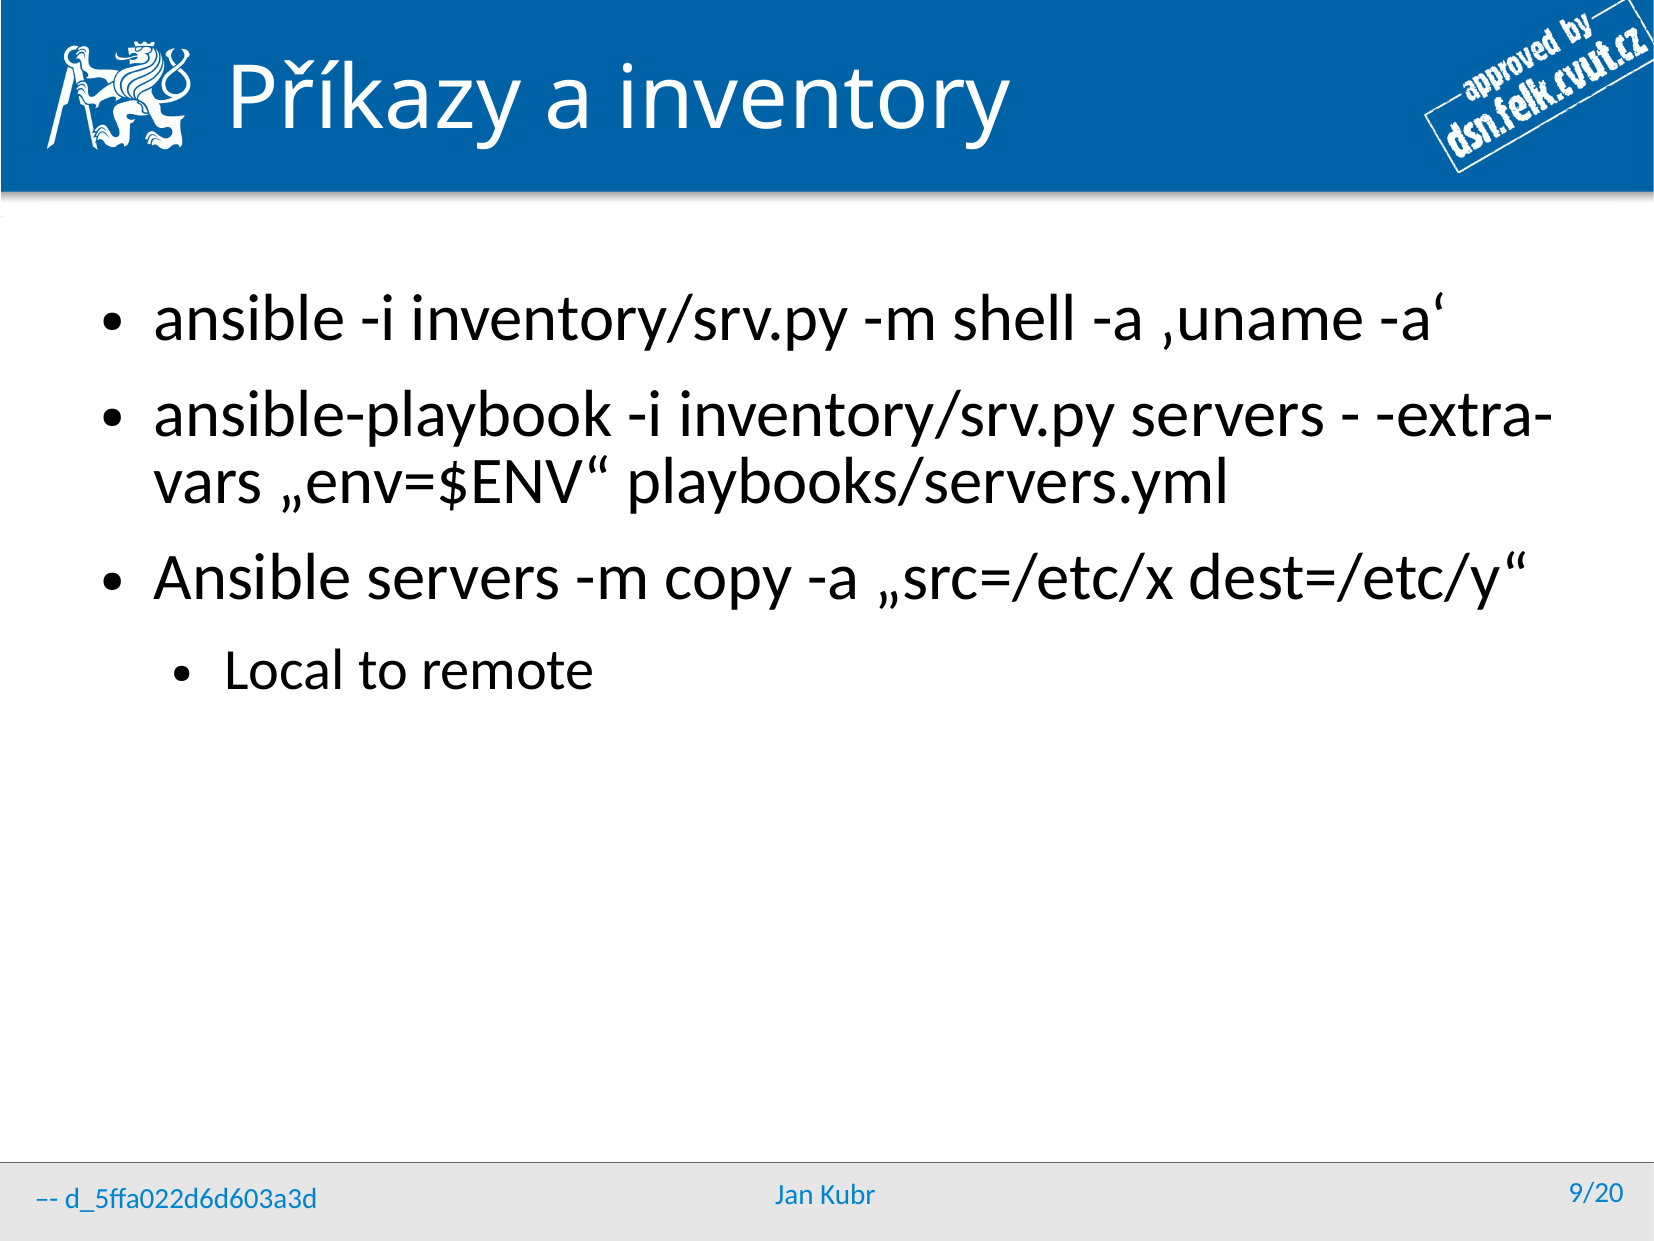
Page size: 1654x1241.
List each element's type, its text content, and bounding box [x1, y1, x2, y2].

list ansible -i inventory/srv.py -m shell -a ‚uname -a‘ ansible-playbook -i inventory/srv.py servers - -extra-vars „env=$ENV“ playbooks/servers.yml Ansible servers -m copy -a „src=/etc/x dest=/etc/y“ Local to remote [82, 290, 1571, 1010]
title Příkazy a inventory [225, 0, 1426, 188]
picture [1, 0, 1654, 217]
